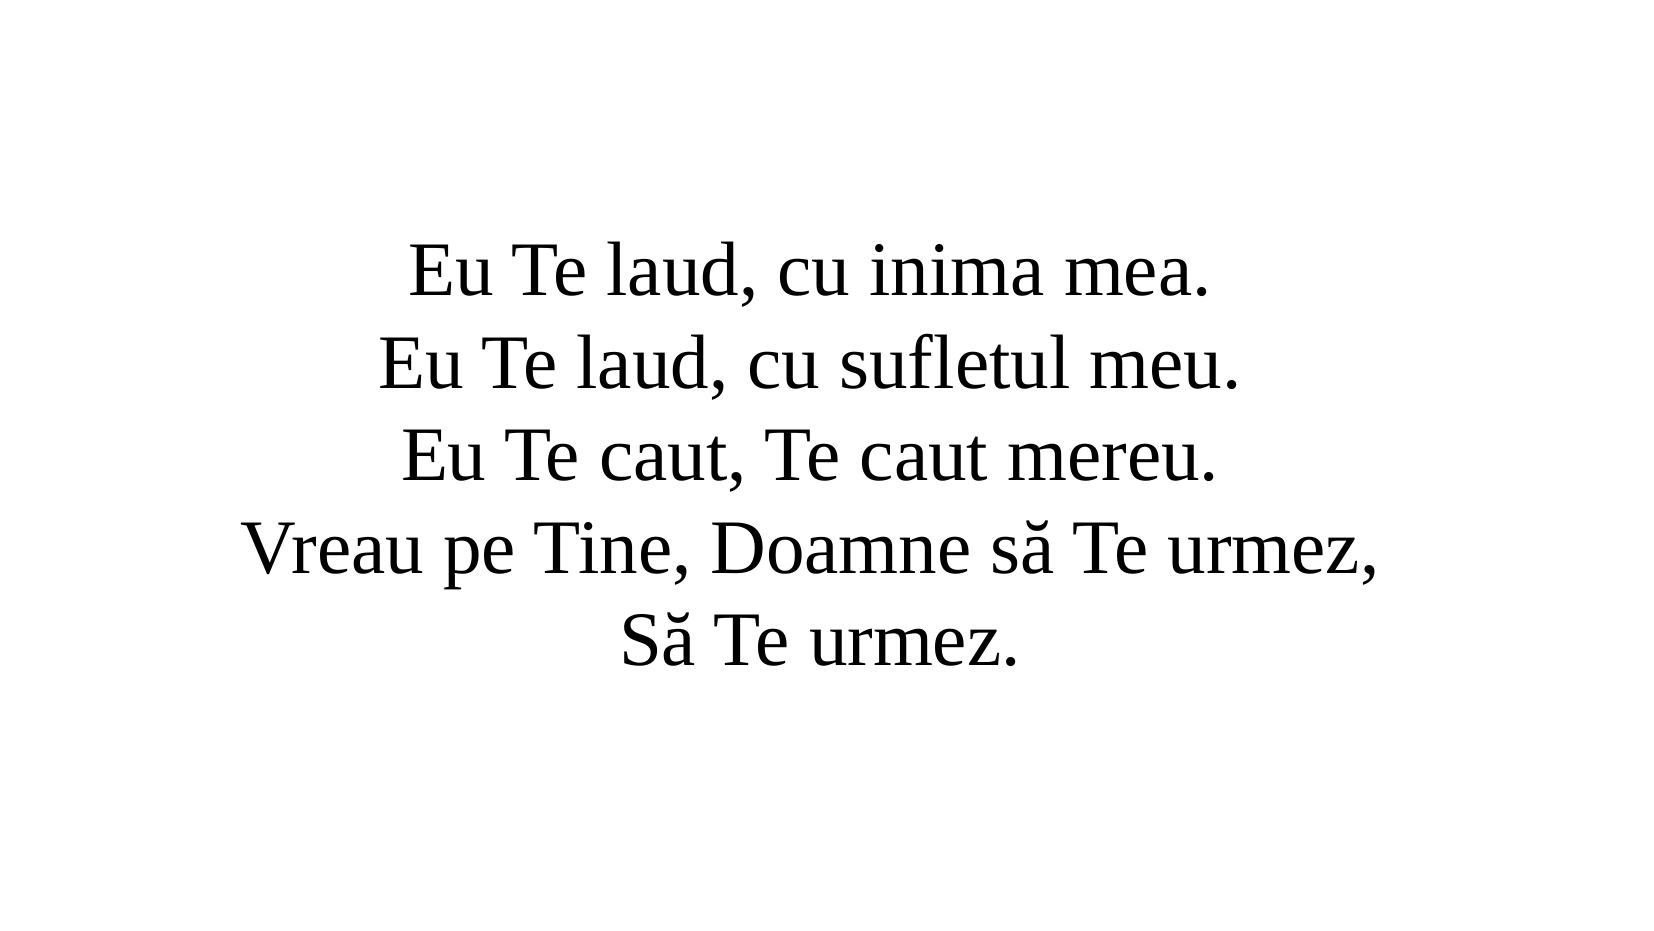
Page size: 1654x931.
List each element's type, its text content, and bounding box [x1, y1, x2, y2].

subtitle Eu Te laud, cu inima mea. Eu Te laud, cu sufletul meu. Eu Te caut, Te caut mereu. Vreau pe Tine, Doamne să Te urmez, Să Te urmez. [0, 211, 1647, 710]
